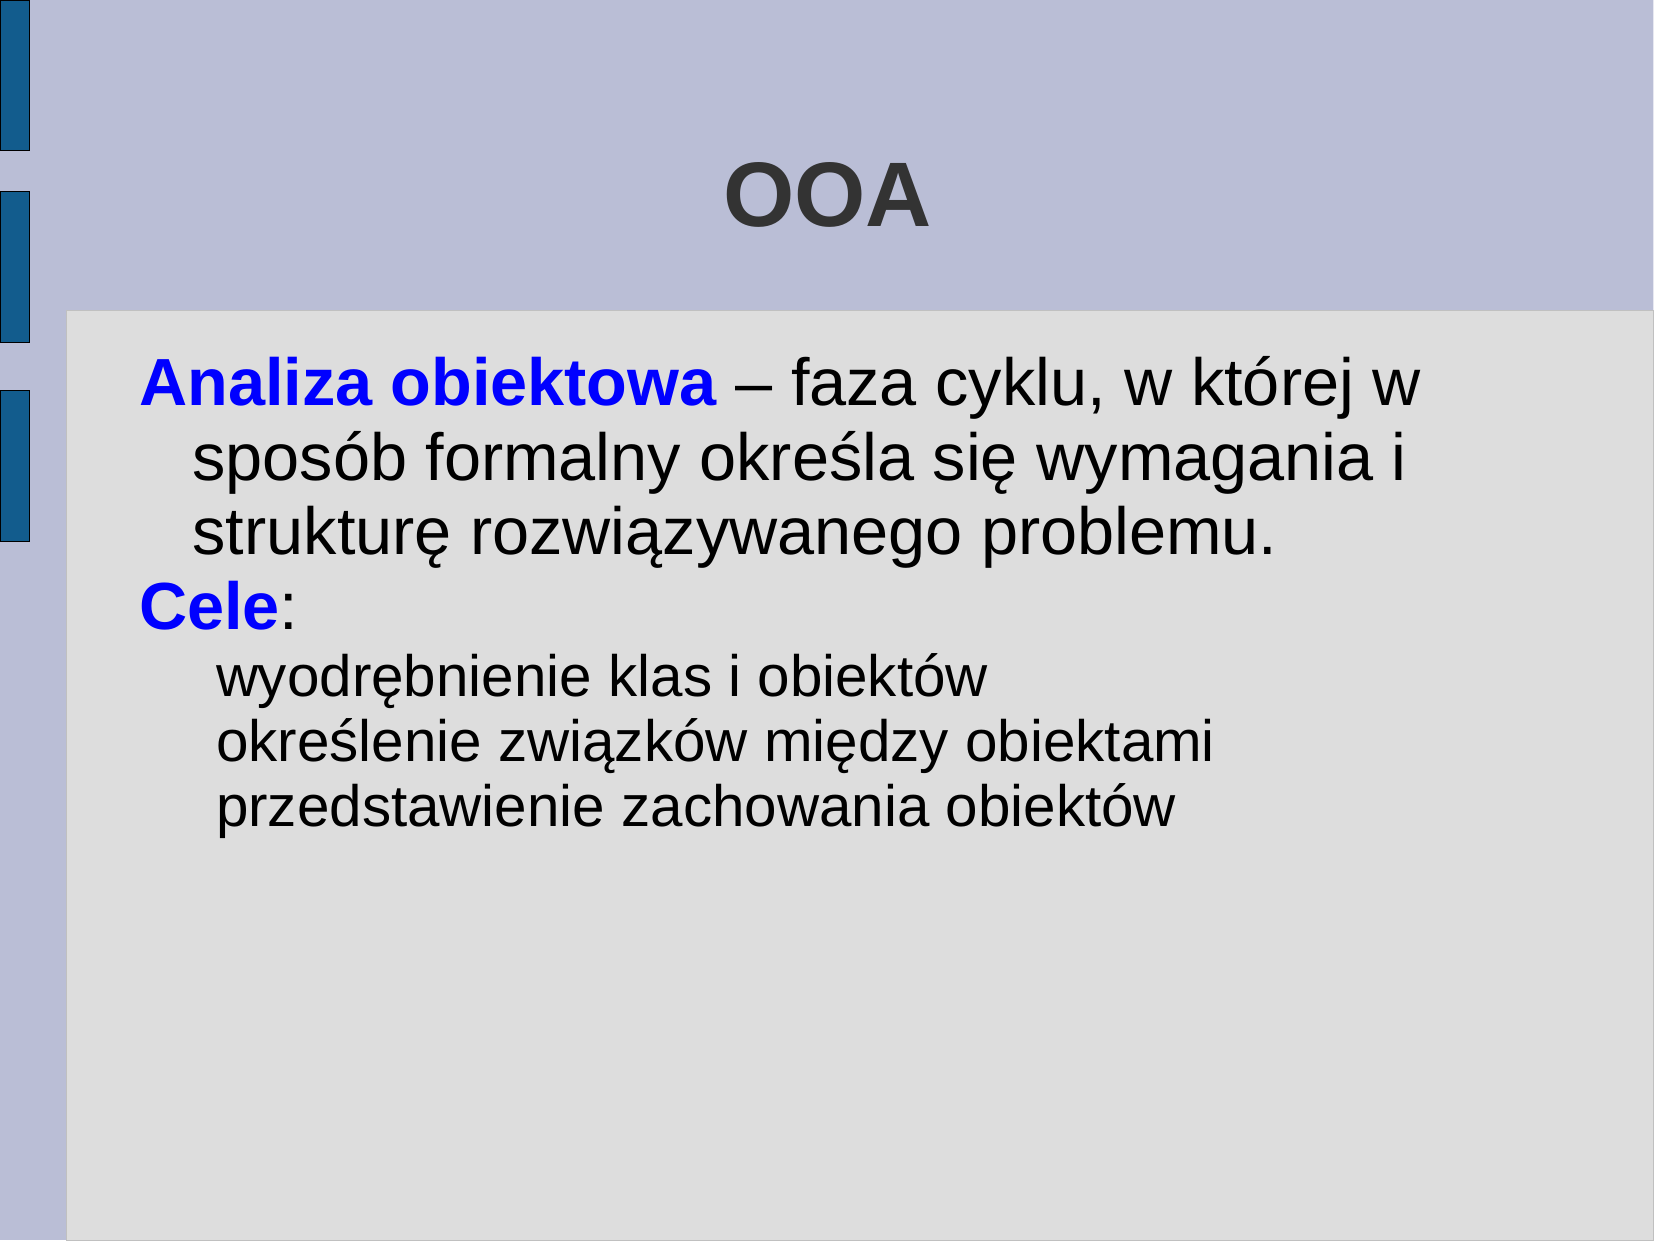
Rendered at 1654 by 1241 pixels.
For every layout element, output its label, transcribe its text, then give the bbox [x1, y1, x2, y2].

title OOA [121, 98, 1534, 291]
list Analiza obiektowa – faza cyklu, w której w sposób formalny określa się wymagania i strukturę rozwiązywanego problemu. Cele: wyodrębnienie klas i obiektów określenie związków między obiektami przedstawienie zachowania obiektów [121, 344, 1534, 1112]
